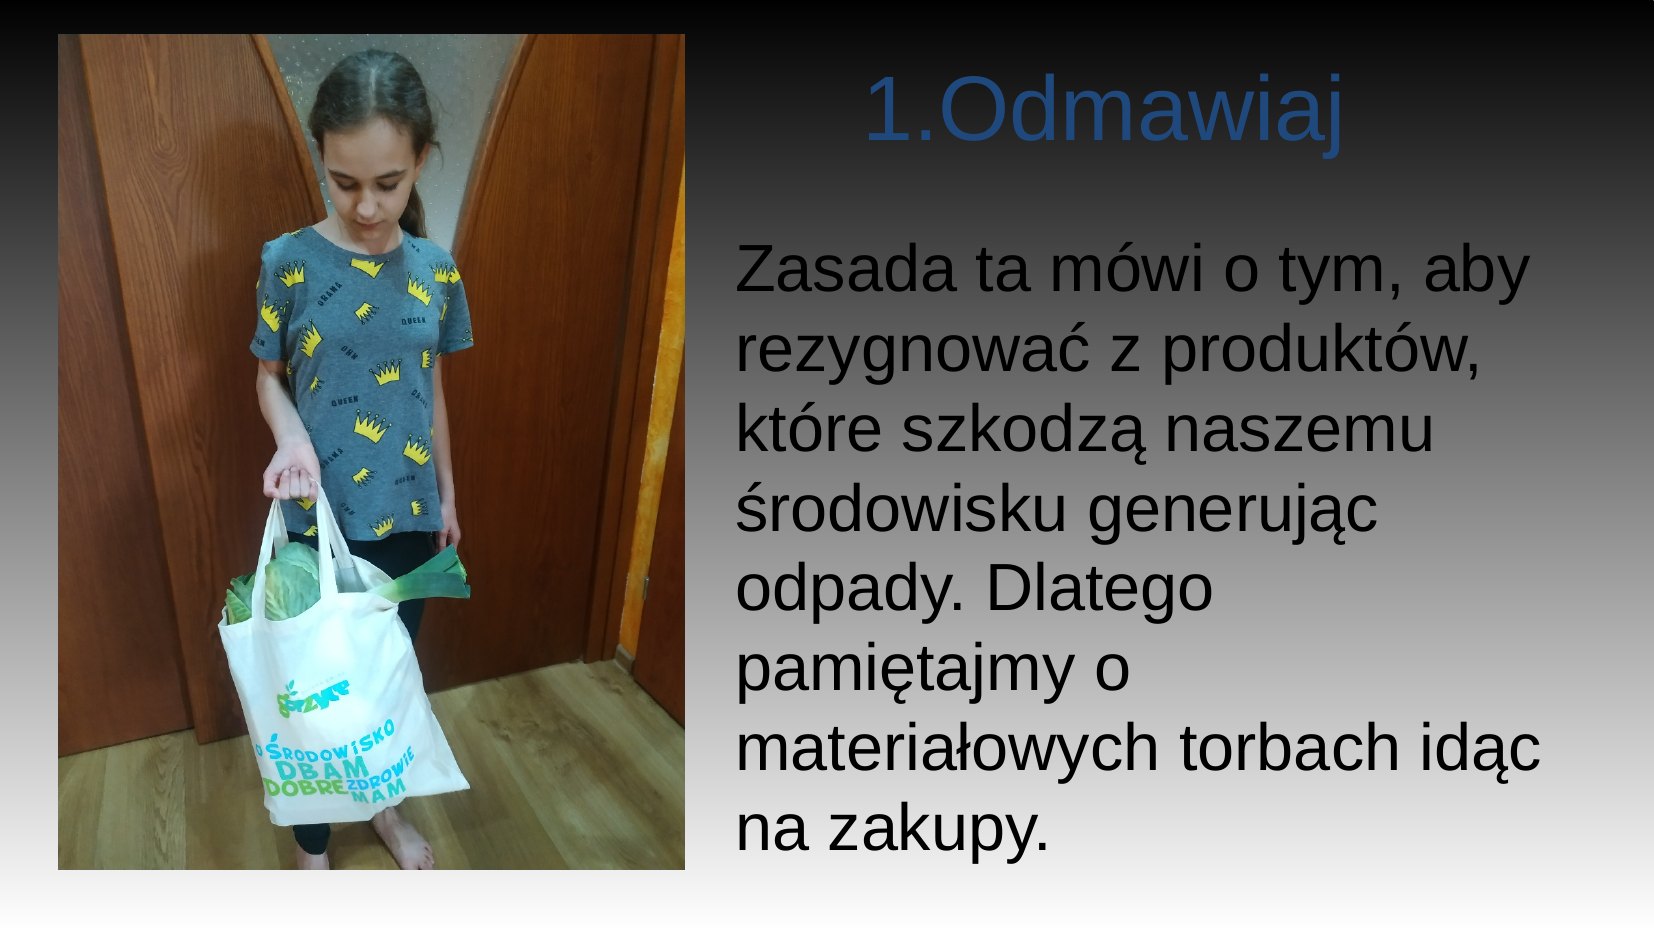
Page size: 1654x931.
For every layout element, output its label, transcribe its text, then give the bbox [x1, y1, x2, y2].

picture [58, 34, 685, 870]
list Zasada ta mówi o tym, aby rezygnować z produktów, które szkodzą naszemu środowisku generując odpady. Dlatego pamiętajmy o materiałowych torbach idąc na zakupy. [720, 217, 1571, 890]
title 1.Odmawiaj [779, 41, 1430, 197]
